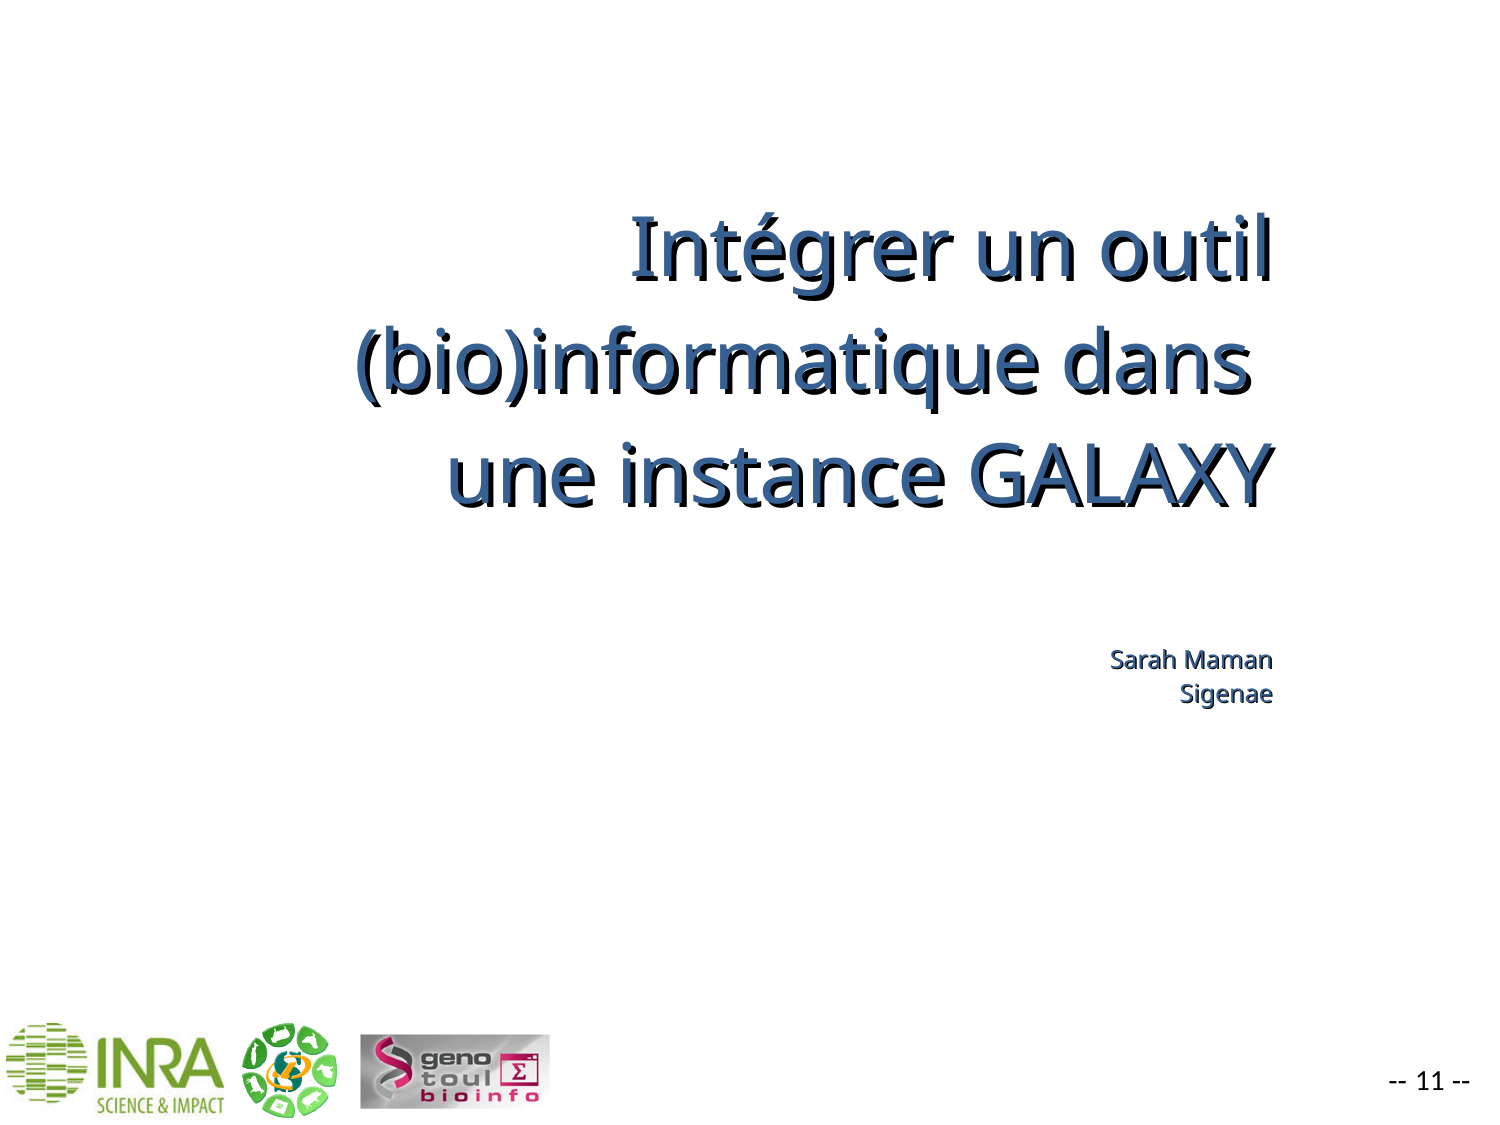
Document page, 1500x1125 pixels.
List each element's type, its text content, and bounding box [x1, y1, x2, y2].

picture [360, 1034, 550, 1109]
text_box Intégrer un outil (bio)informatique dans une instance GALAXY Sarah Maman Sigenae [339, 179, 1395, 633]
picture [242, 1023, 337, 1118]
picture [5, 1023, 225, 1125]
